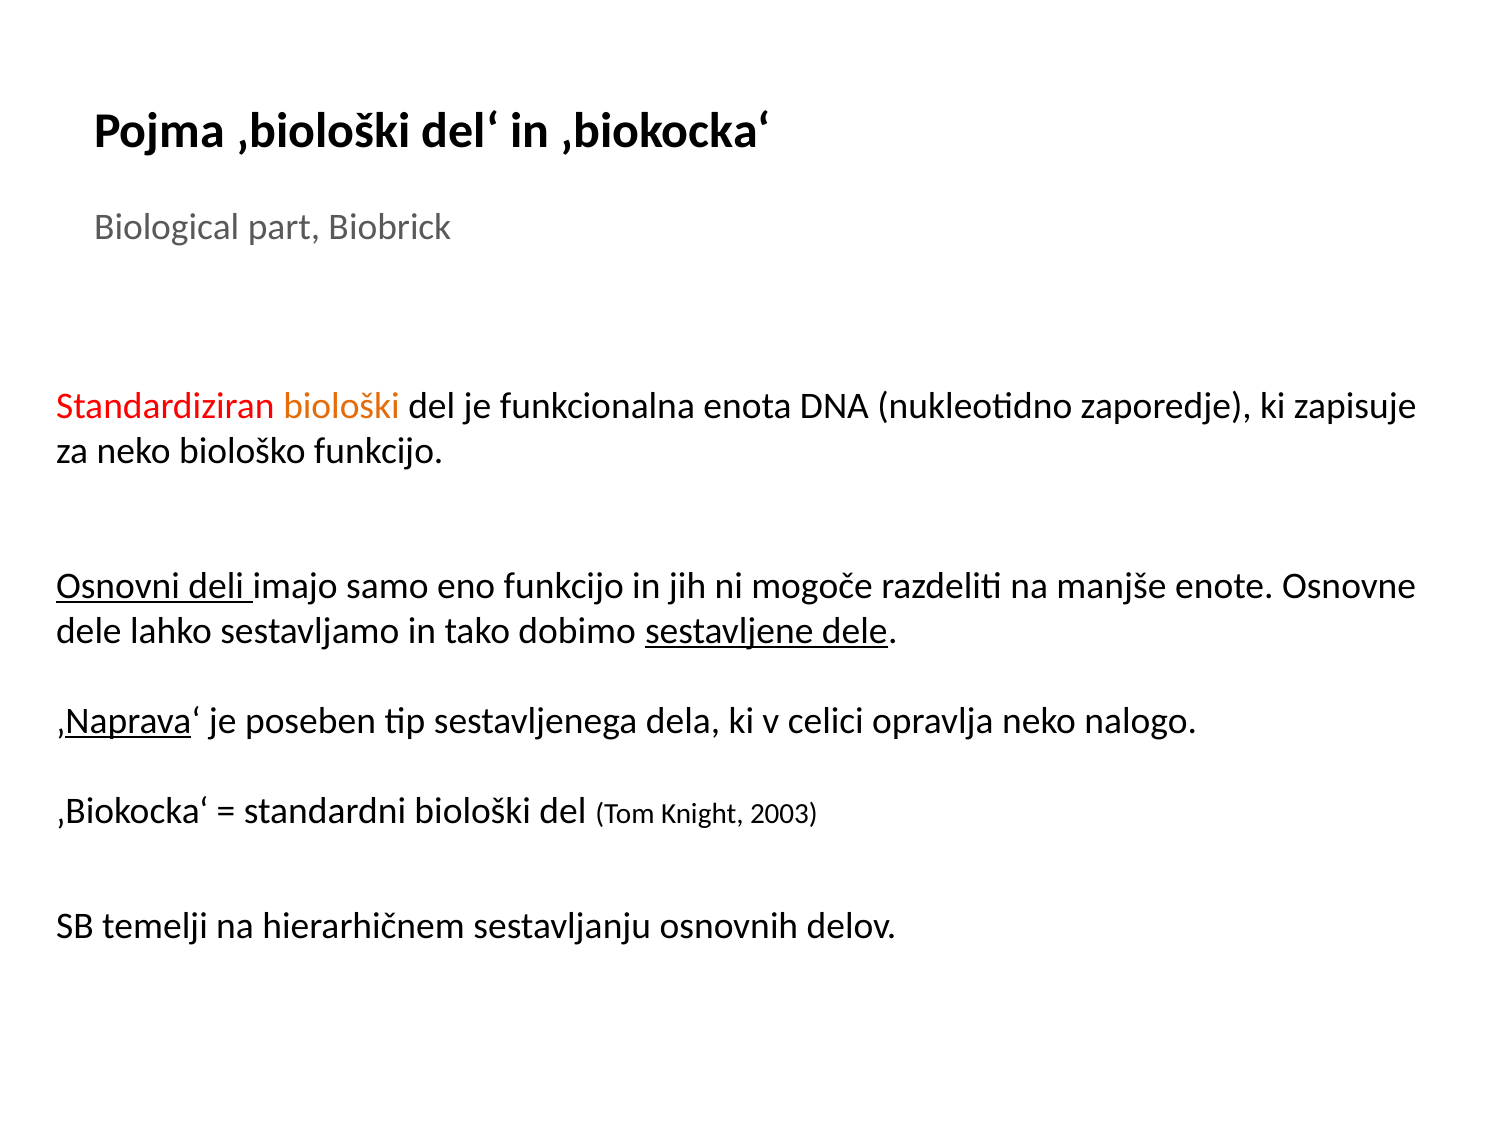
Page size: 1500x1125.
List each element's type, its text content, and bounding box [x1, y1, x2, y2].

text_box Pojma ‚biološki del‘ in ‚biokocka‘ Biological part, Biobrick [79, 89, 786, 255]
text_box Standardiziran biološki del je funkcionalna enota DNA (nukleotidno zaporedje), ki zapisuje za neko biološko funkcijo. Osnovni deli imajo samo eno funkcijo in jih ni mogoče razdeliti na manjše enote. Osnovne dele lahko sestavljamo in tako dobimo sestavljene dele. ‚Naprava‘ je poseben tip sestavljenega dela, ki v celici opravlja neko nalogo. ‚Biokocka‘ = standardni biološki del (Tom Knight, 2003) SB temelji na hierarhičnem sestavljanju osnovnih delov. [41, 373, 1436, 989]
